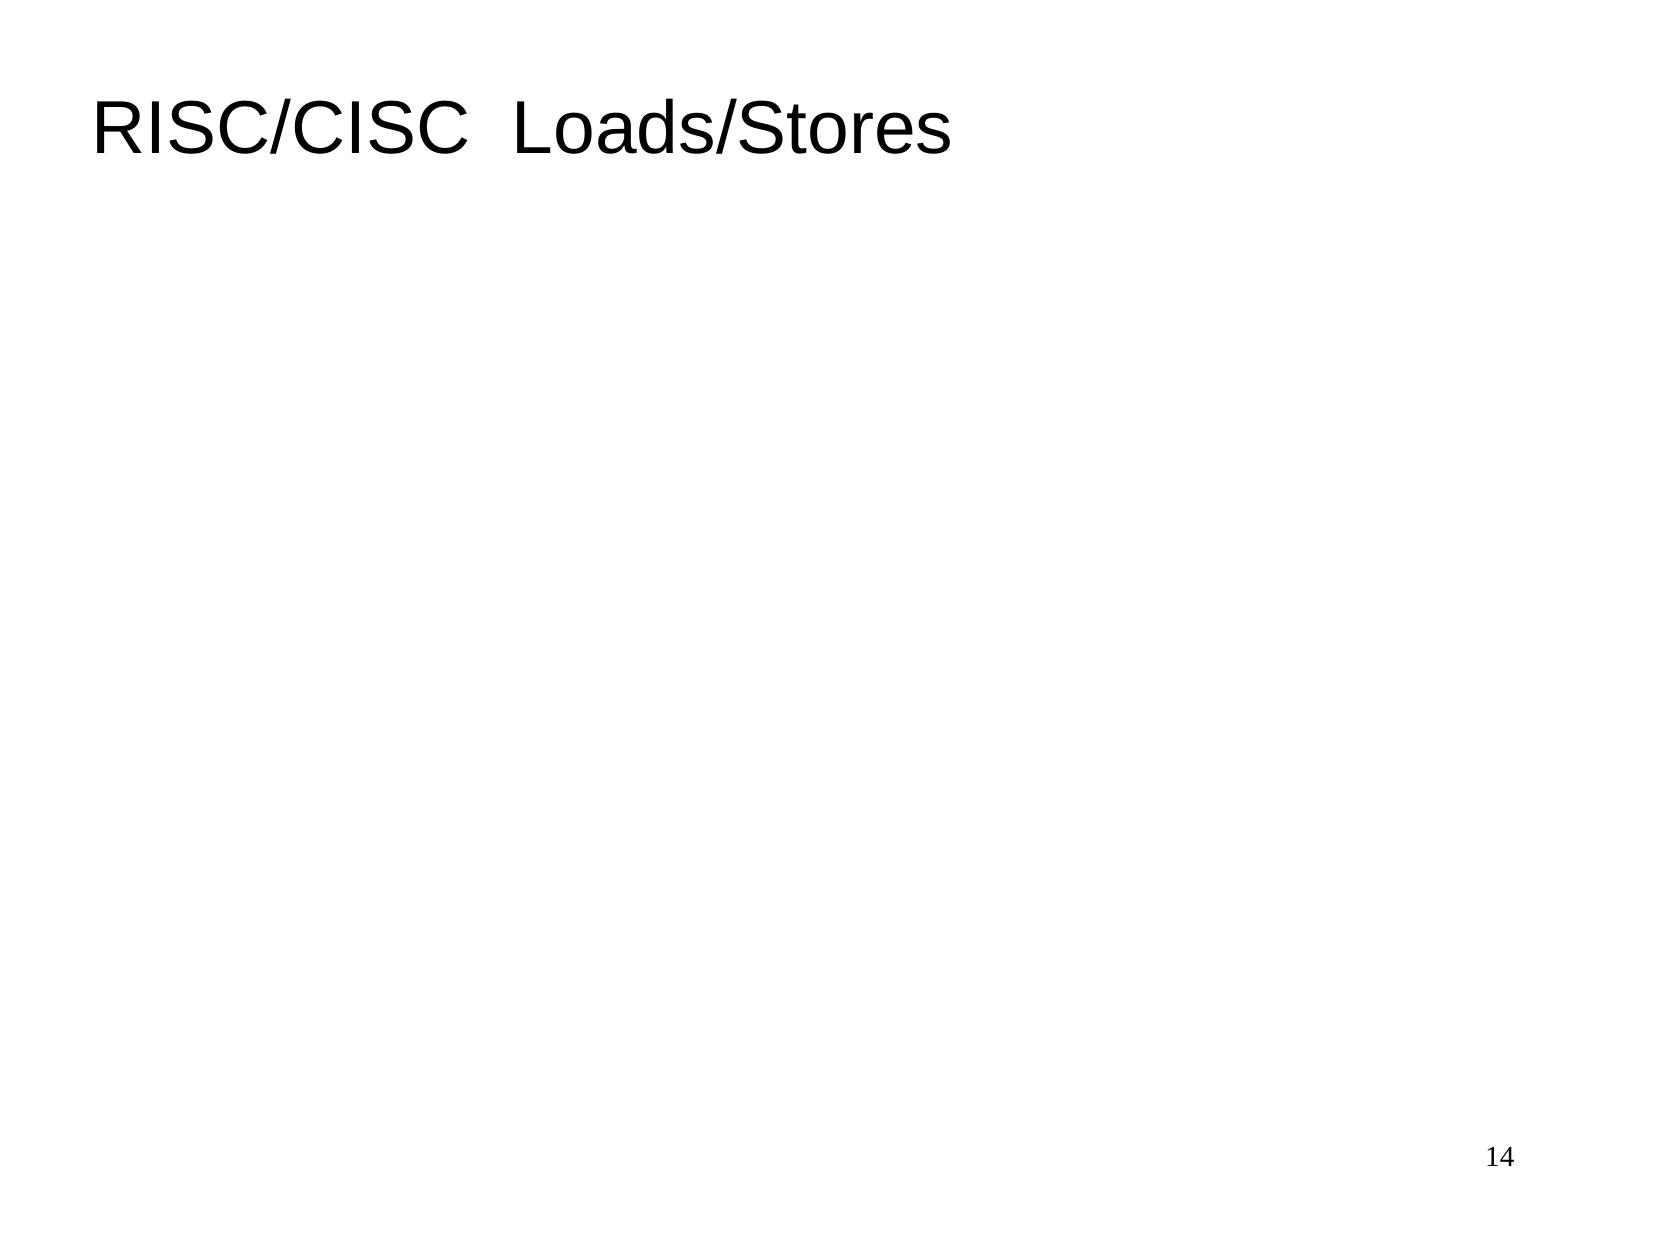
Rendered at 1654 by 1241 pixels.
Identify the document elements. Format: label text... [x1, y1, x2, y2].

text_box <number> [1184, 1129, 1530, 1213]
text_box RISC/CISC Loads/Stores [76, 71, 970, 177]
